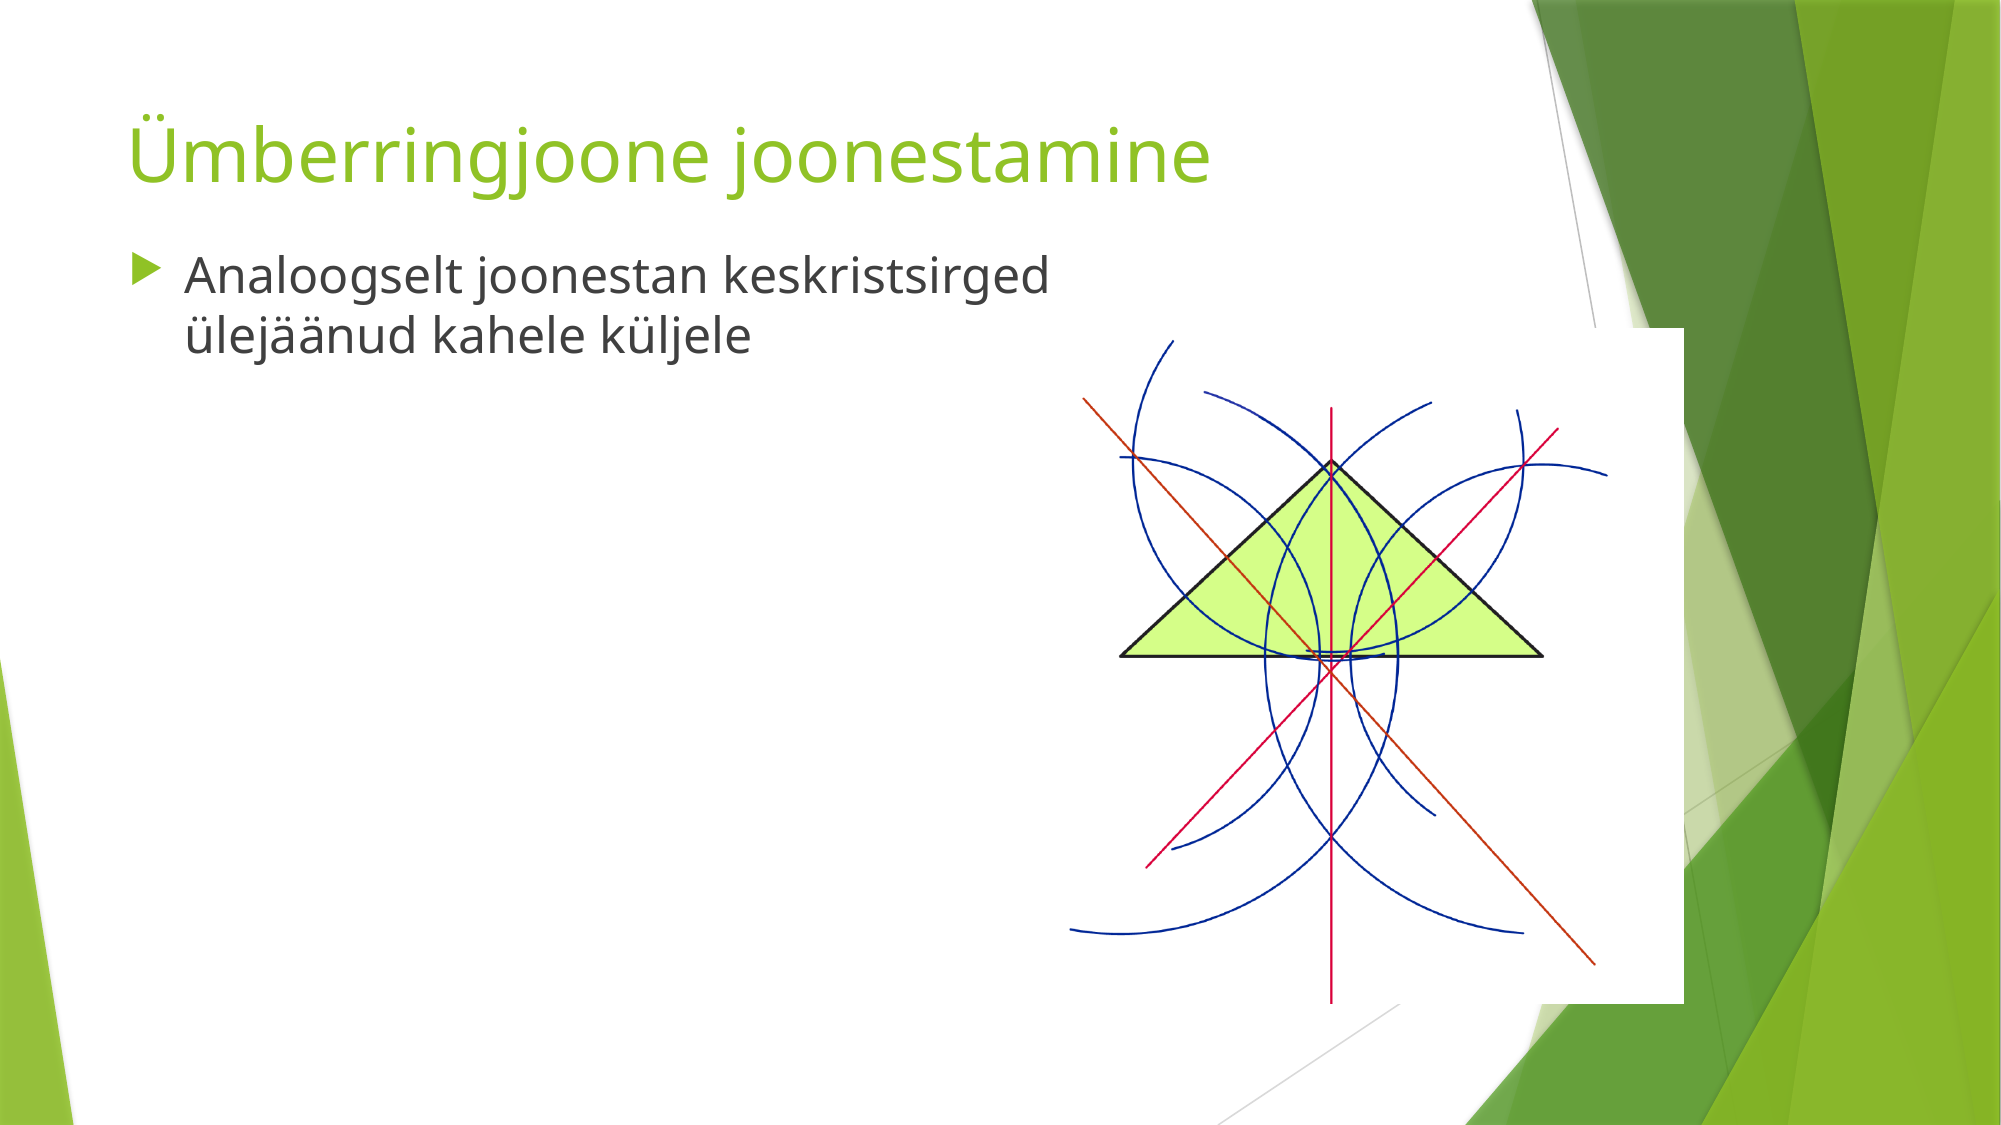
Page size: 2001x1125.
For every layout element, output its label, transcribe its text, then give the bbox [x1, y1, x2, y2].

picture [1093, 328, 1684, 1004]
list Analoogselt joonestan keskristsirged ülejäänud kahele küljele [113, 236, 1093, 1063]
title Ümberringjoone joonestamine [111, 99, 1522, 317]
